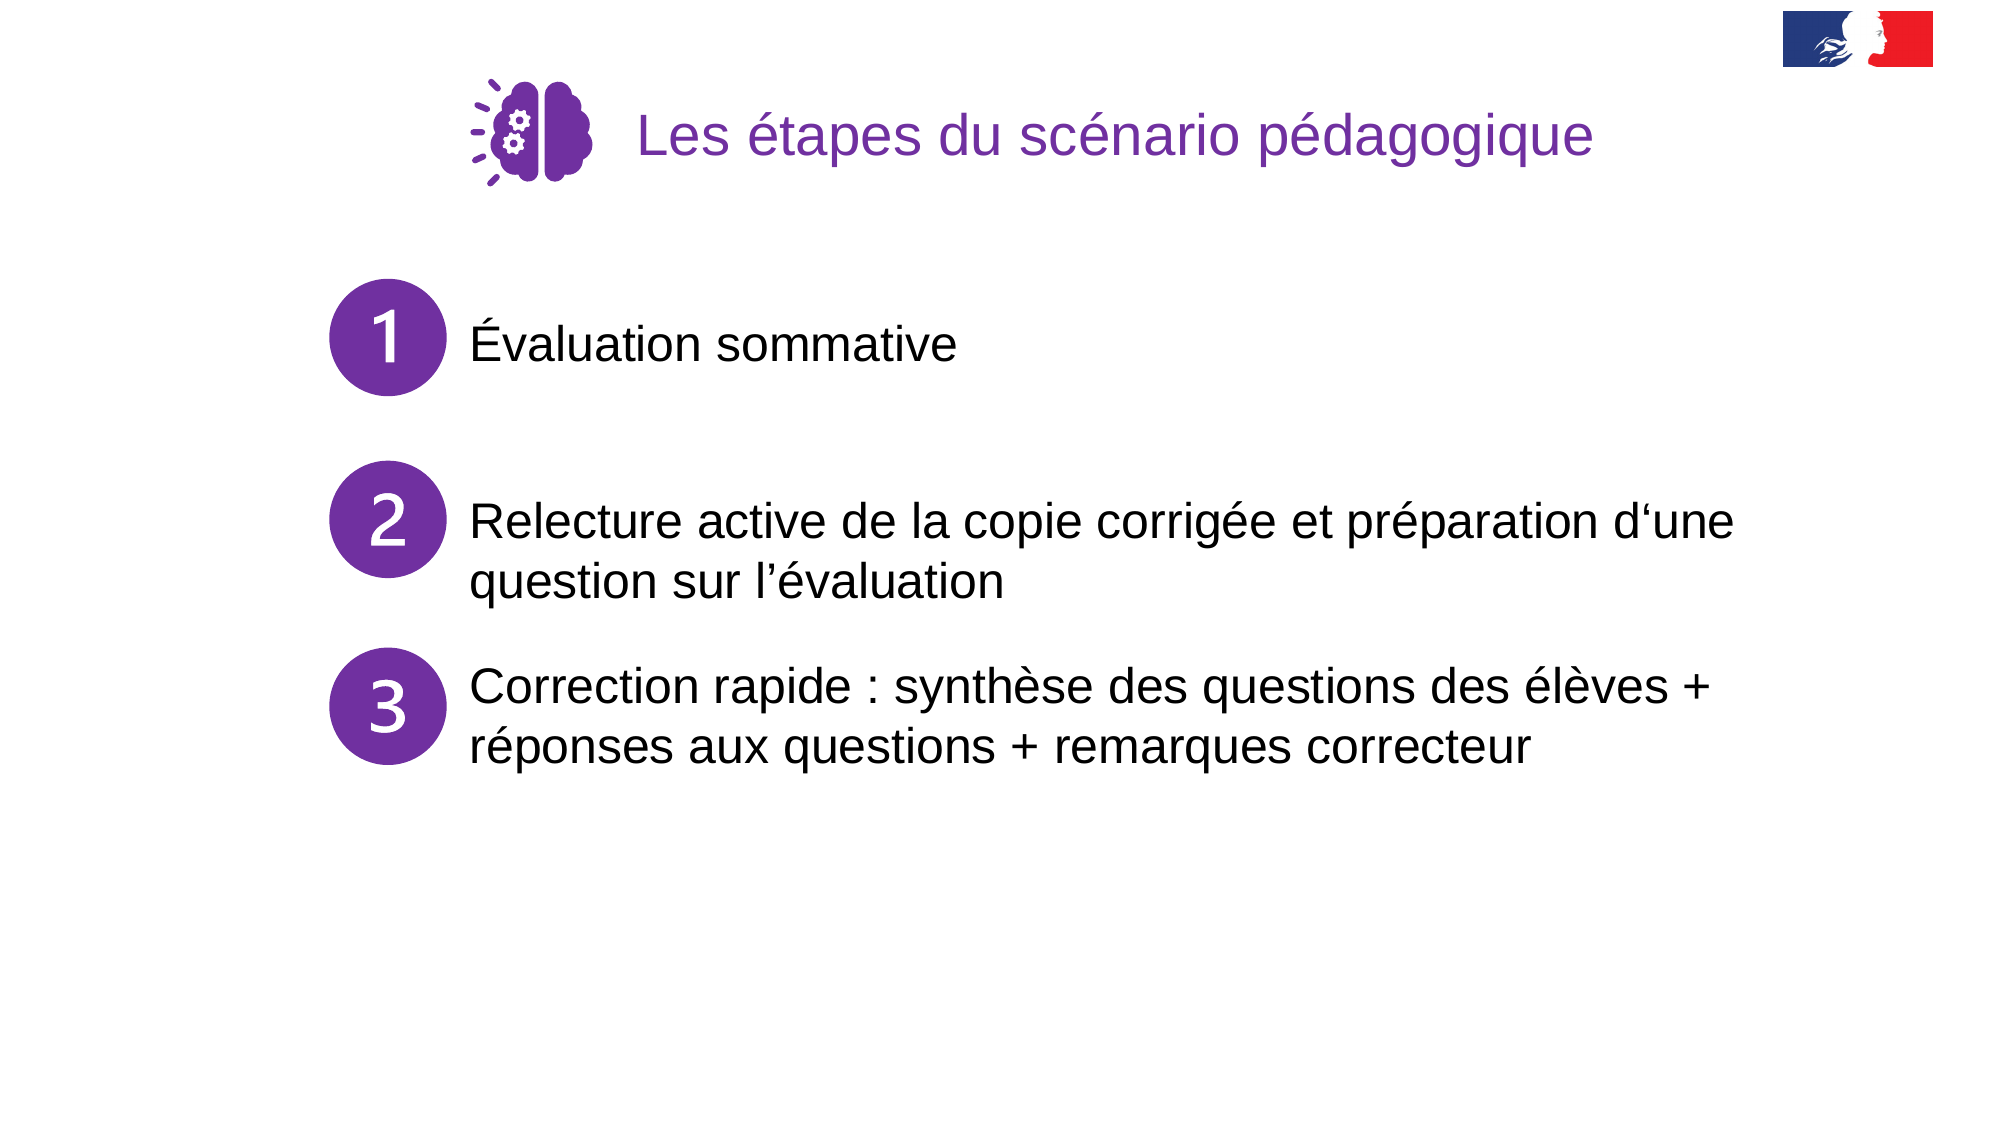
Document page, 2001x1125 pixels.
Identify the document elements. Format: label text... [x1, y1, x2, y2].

text_box Correction rapide : synthèse des questions des élèves + réponses aux questions + remarques correcteur [463, 646, 1920, 782]
text_box Évaluation sommative [454, 303, 1920, 379]
picture [1783, 11, 1933, 67]
picture [313, 444, 463, 595]
text_box Relecture active de la copie corrigée et préparation d‘une question sur l’évaluation [454, 481, 1920, 617]
picture [466, 57, 617, 208]
picture [313, 631, 463, 782]
text_box Les étapes du scénario pédagogique [621, 90, 1772, 175]
picture [313, 262, 463, 413]
